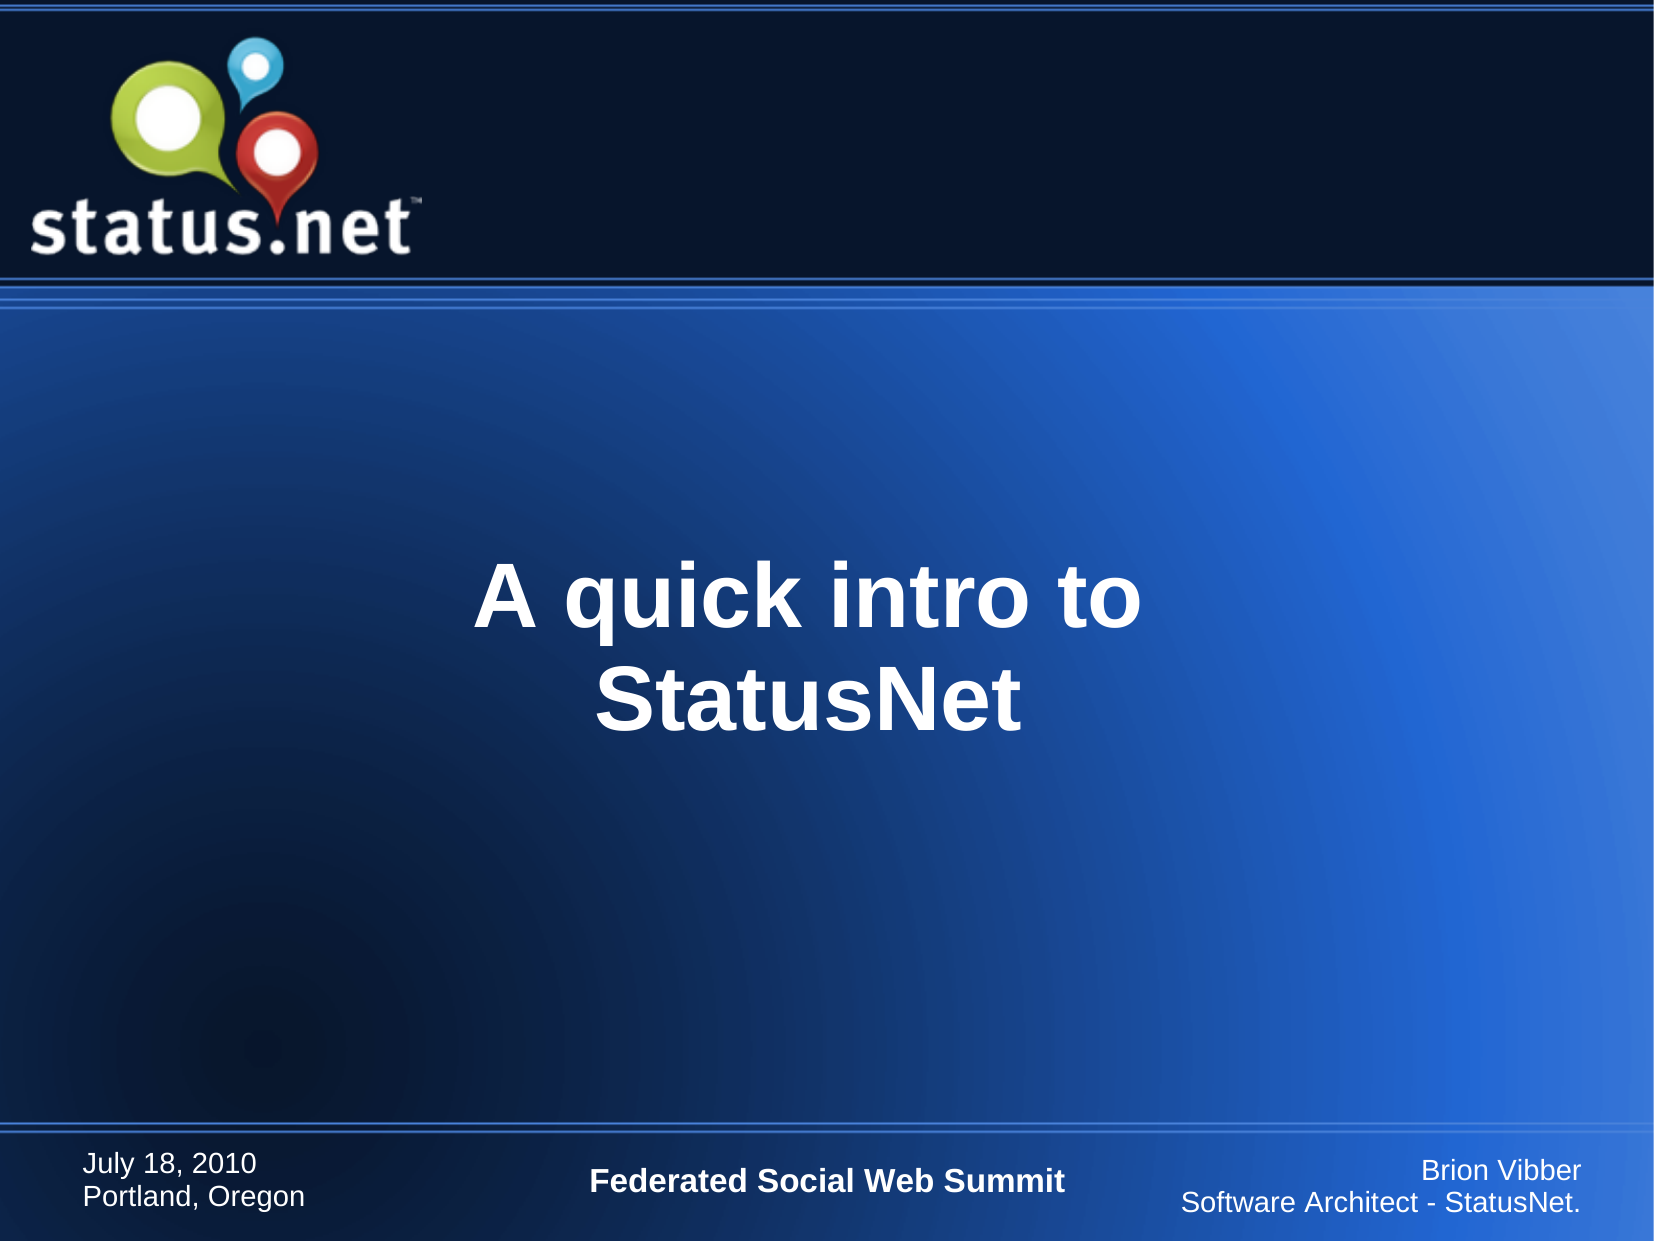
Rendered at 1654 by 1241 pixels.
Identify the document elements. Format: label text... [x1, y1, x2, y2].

picture [0, 0, 1654, 1241]
title A quick intro to StatusNet [266, 544, 1351, 751]
